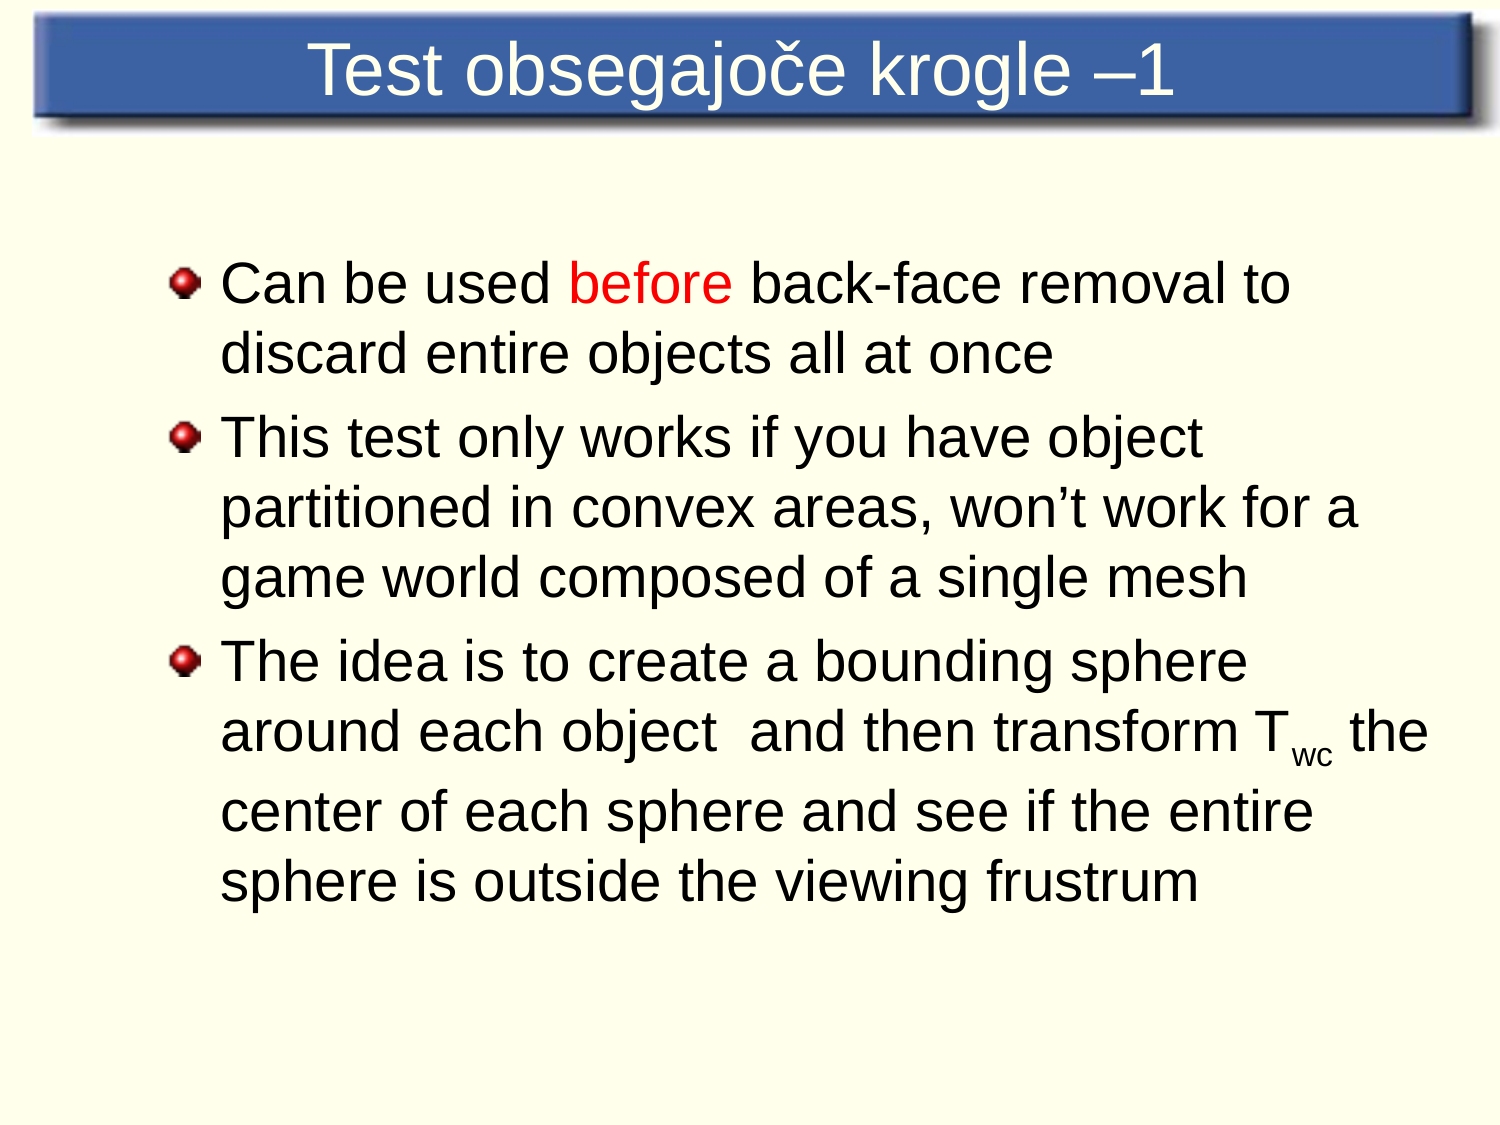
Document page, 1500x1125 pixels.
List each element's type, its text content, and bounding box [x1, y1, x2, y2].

picture [32, 9, 1500, 137]
list Can be used before back-face removal to discard entire objects all at once This test only works if you have object partitioned in convex areas, won’t work for a game world composed of a single mesh The idea is to create a bounding sphere around each object and then transform Twc the center of each sphere and see if the entire sphere is outside the viewing frustrum [149, 237, 1463, 1038]
title Test obsegajoče krogle –1 [96, 6, 1409, 120]
